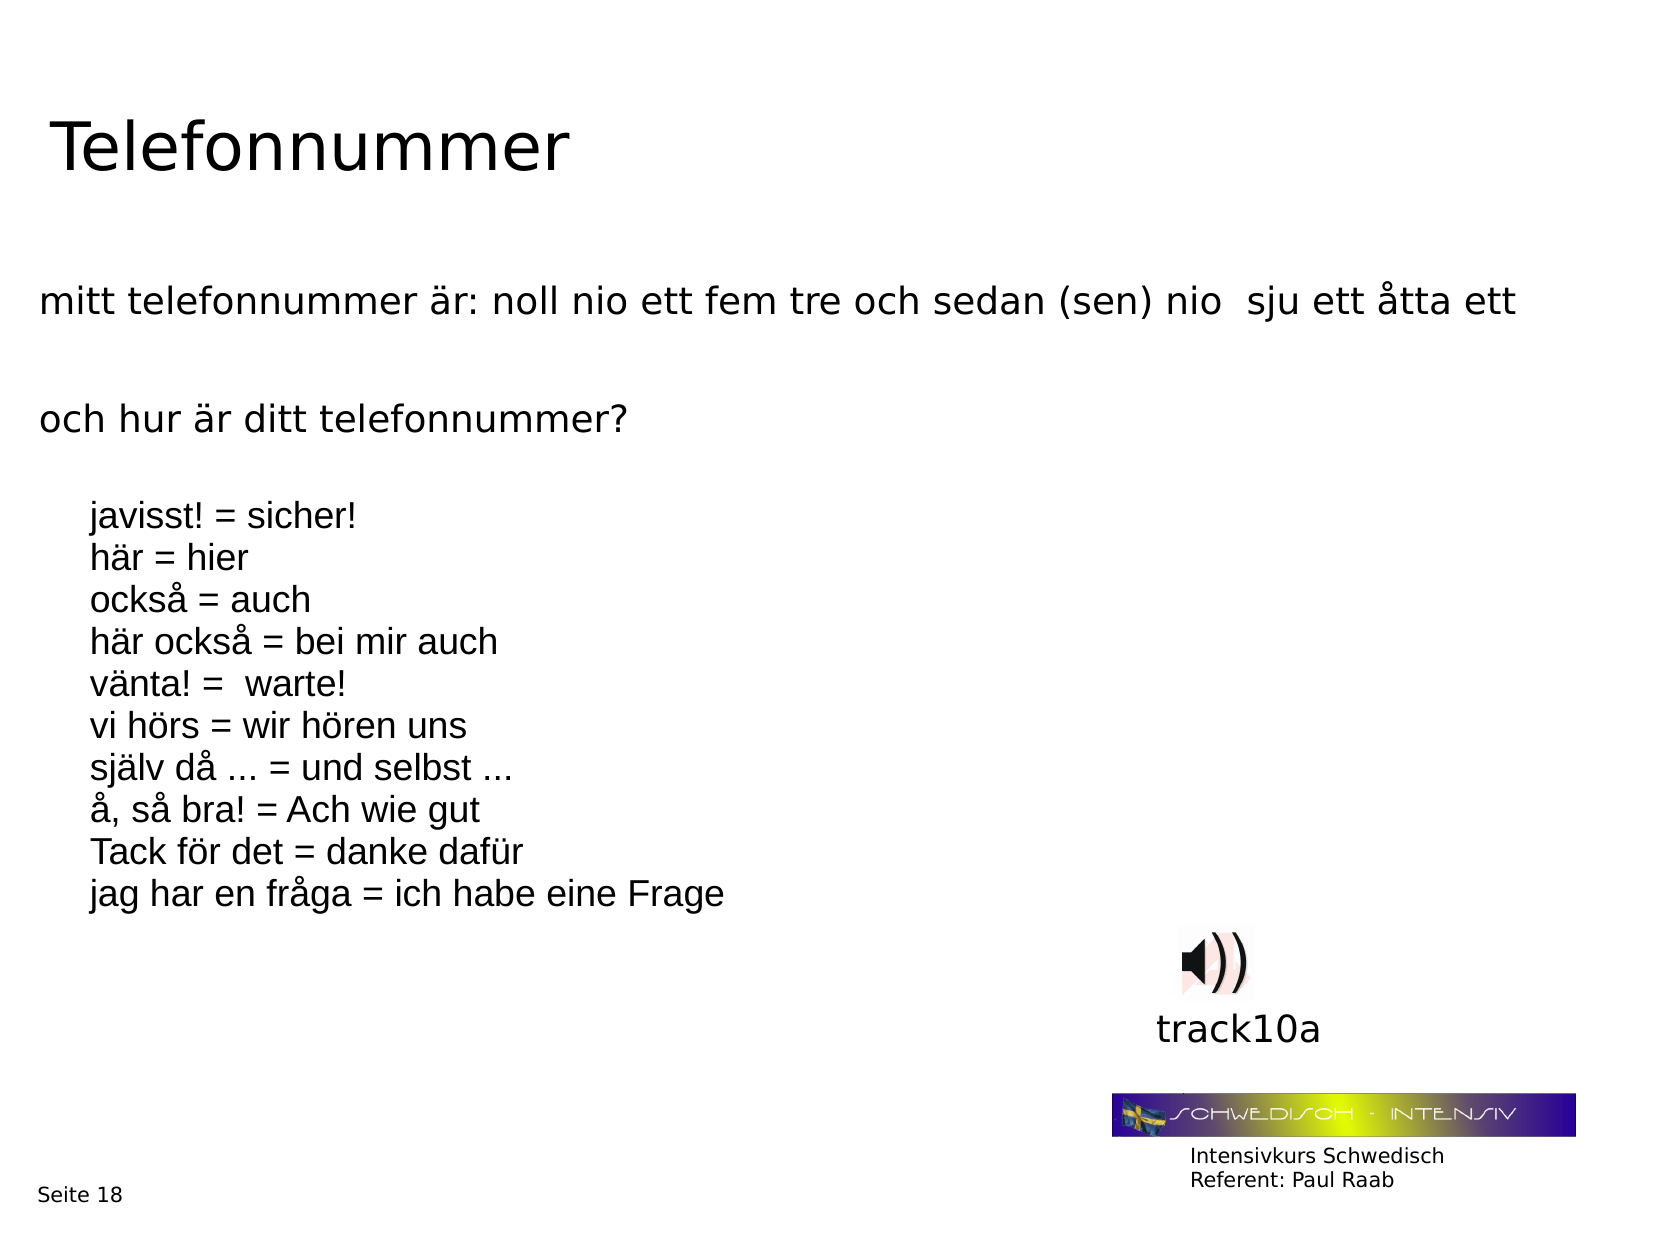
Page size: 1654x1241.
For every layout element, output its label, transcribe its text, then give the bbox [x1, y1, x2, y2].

picture [1178, 925, 1254, 1000]
text_box javisst! = sicher! här = hier också = auch här också = bei mir auch vänta! = warte! vi hörs = wir hören uns själv då ... = und selbst ... å, så bra! = Ach wie gut Tack för det = danke dafür jag har en fråga = ich habe eine Frage [75, 487, 788, 923]
picture [1112, 1093, 1576, 1137]
text_box Telefonnummer [36, 100, 713, 194]
text_box track10a [1141, 1000, 1337, 1060]
text_box mitt telefonnummer är: noll nio ett fem tre och sedan (sen) nio sju ett åtta ett [24, 272, 1538, 331]
text_box och hur är ditt telefonnummer? [24, 390, 1538, 826]
